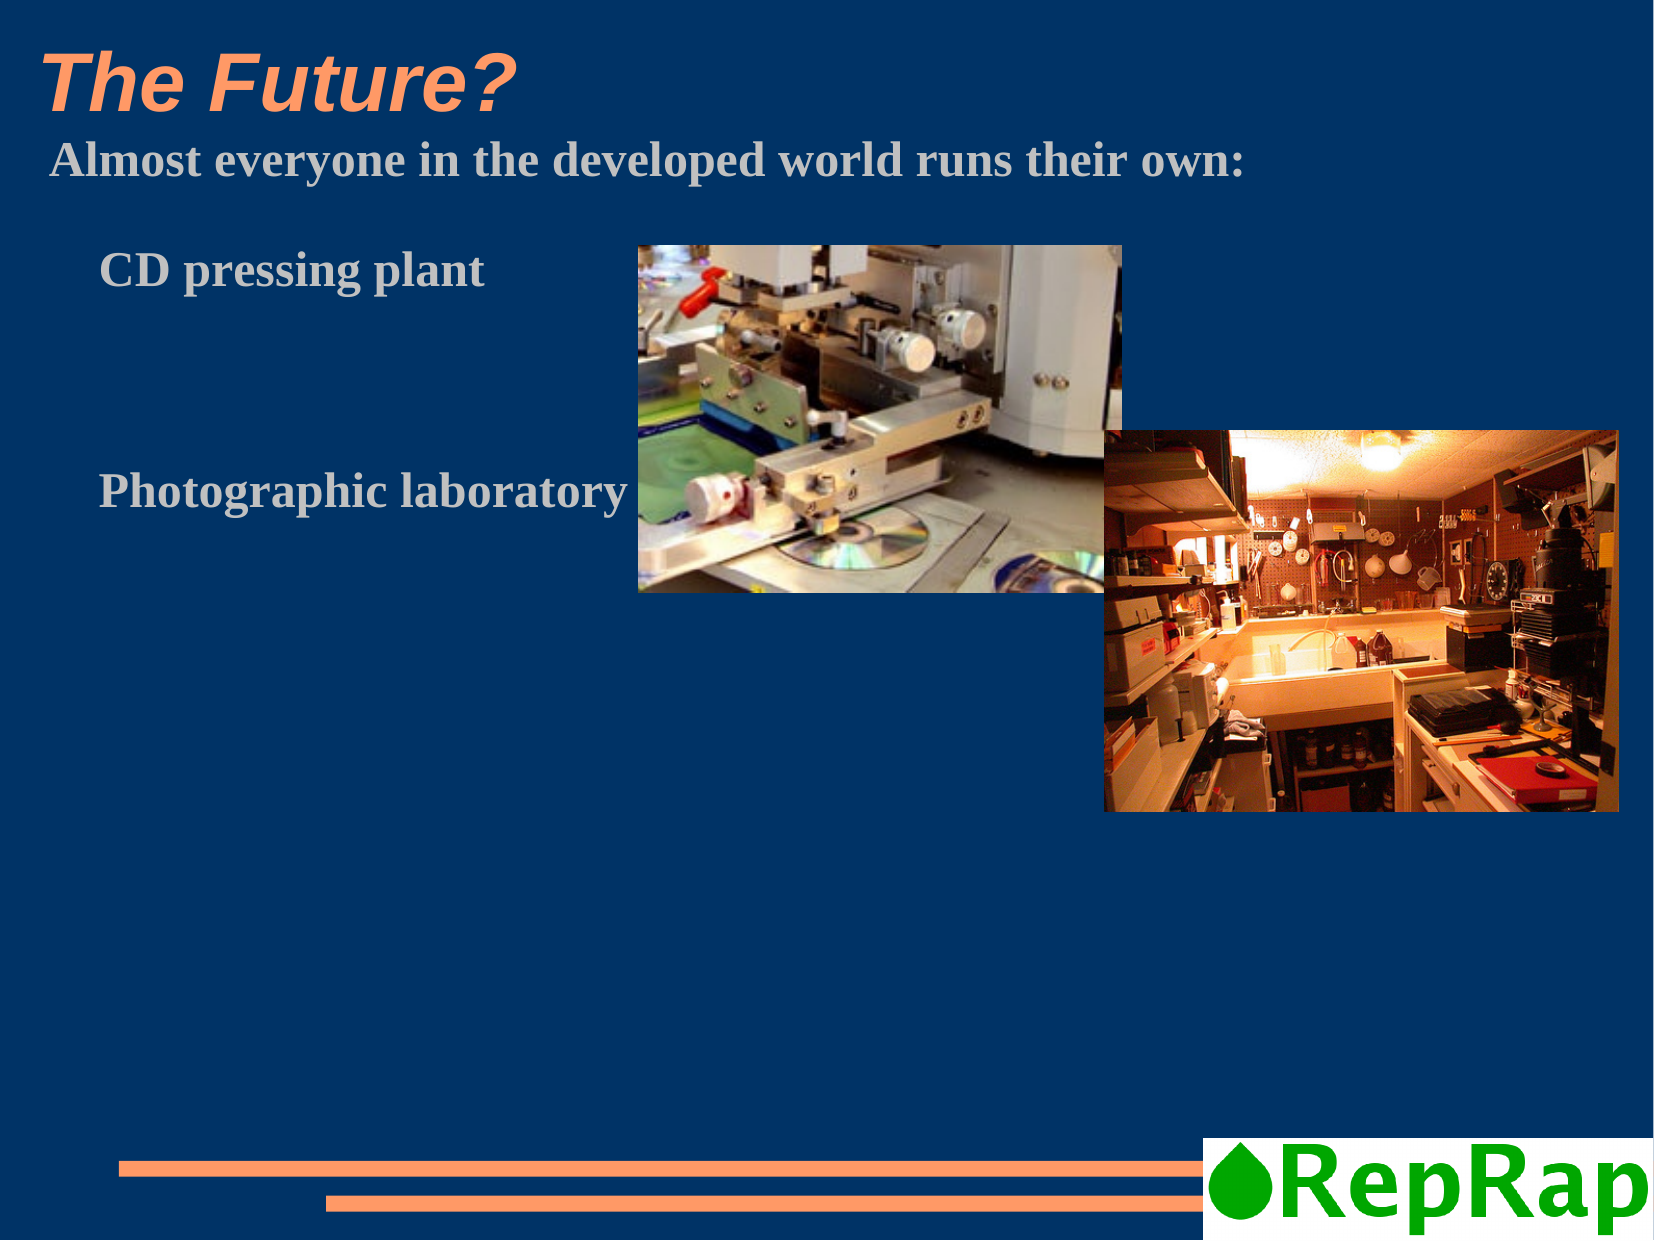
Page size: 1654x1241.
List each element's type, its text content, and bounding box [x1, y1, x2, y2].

title The Future? [37, 0, 1532, 187]
picture [638, 245, 1619, 812]
text_box Almost everyone in the developed world runs their own: CD pressing plant Photographic laboratory [48, 20, 1297, 1241]
picture [1203, 1138, 1654, 1241]
